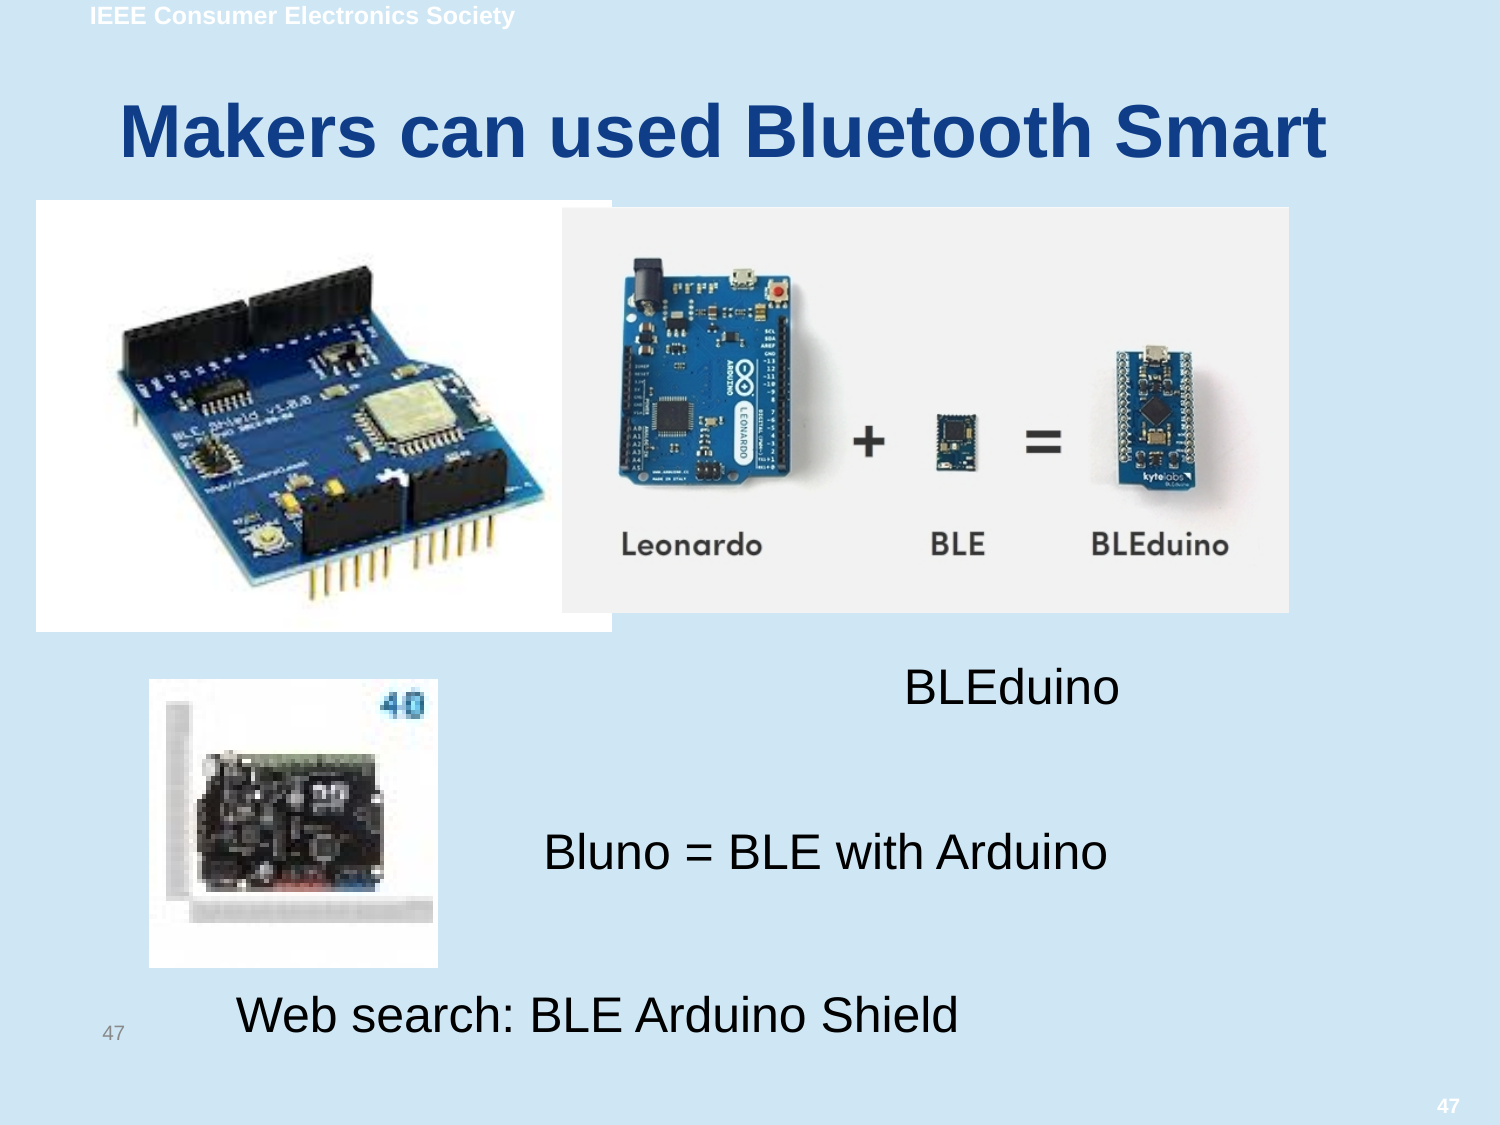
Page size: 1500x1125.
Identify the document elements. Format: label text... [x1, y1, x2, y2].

picture [36, 200, 1289, 632]
title Makers can used Bluetooth Smart [104, 75, 1380, 189]
text_box Bluno = BLE with Arduino [528, 812, 1124, 888]
slide_number <number> [87, 1012, 200, 1073]
picture [149, 679, 438, 968]
text_box Web search: BLE Arduino Shield [221, 974, 975, 1050]
text_box BLEduino [889, 646, 1136, 722]
